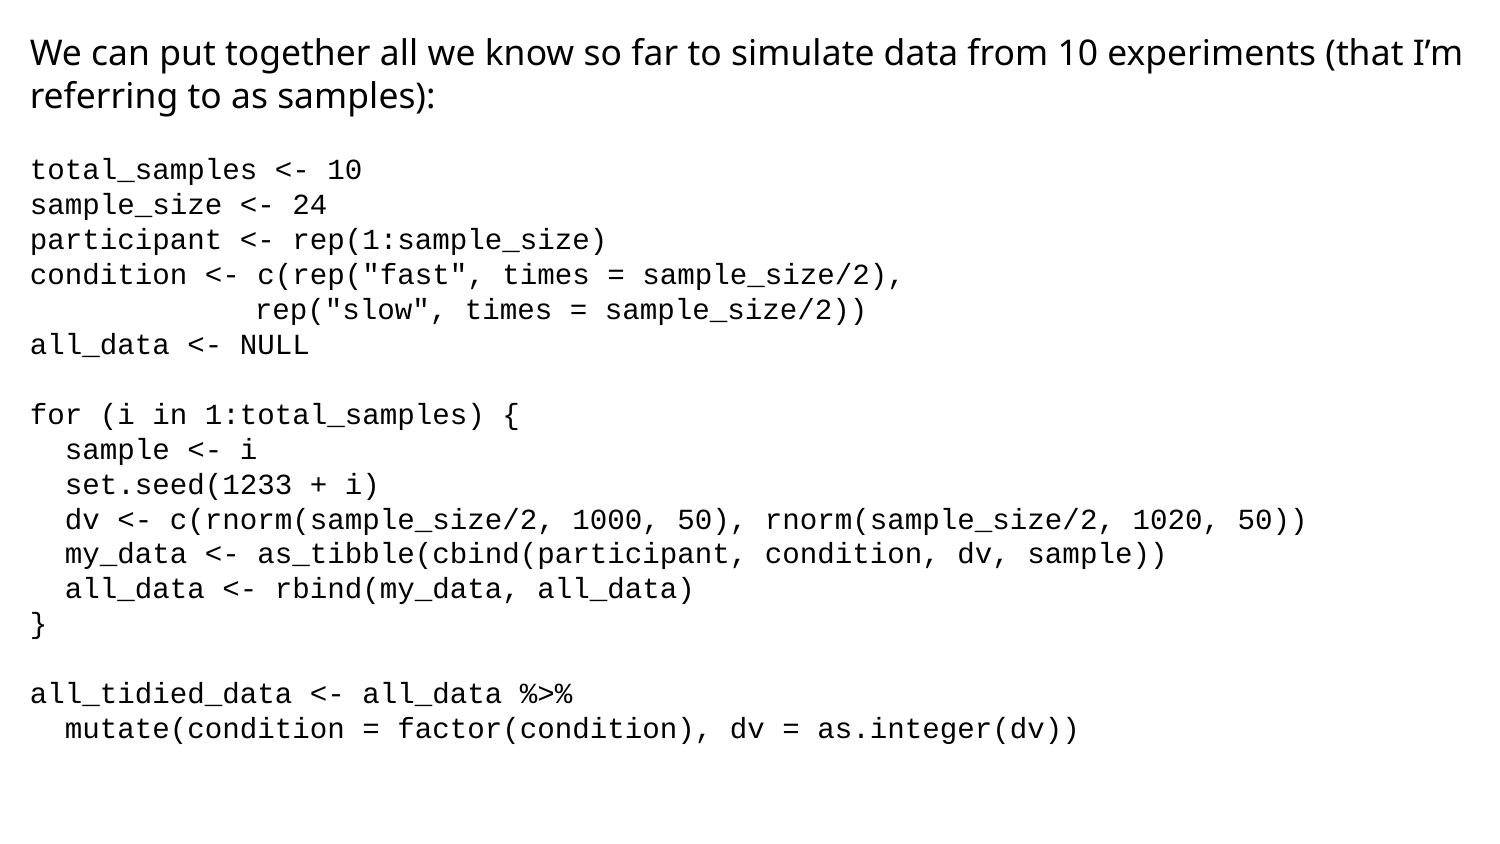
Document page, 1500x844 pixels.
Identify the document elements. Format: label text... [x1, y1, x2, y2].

text_box We can put together all we know so far to simulate data from 10 experiments (that I’m referring to as samples): total_samples <- 10 sample_size <- 24 participant <- rep(1:sample_size) condition <- c(rep("fast", times = sample_size/2), rep("slow", times = sample_size/2)) all_data <- NULL for (i in 1:total_samples) { sample <- i set.seed(1233 + i) dv <- c(rnorm(sample_size/2, 1000, 50), rnorm(sample_size/2, 1020, 50)) my_data <- as_tibble(cbind(participant, condition, dv, sample)) all_data <- rbind(my_data, all_data) } all_tidied_data <- all_data %>% mutate(condition = factor(condition), dv = as.integer(dv)) [14, 15, 1484, 834]
